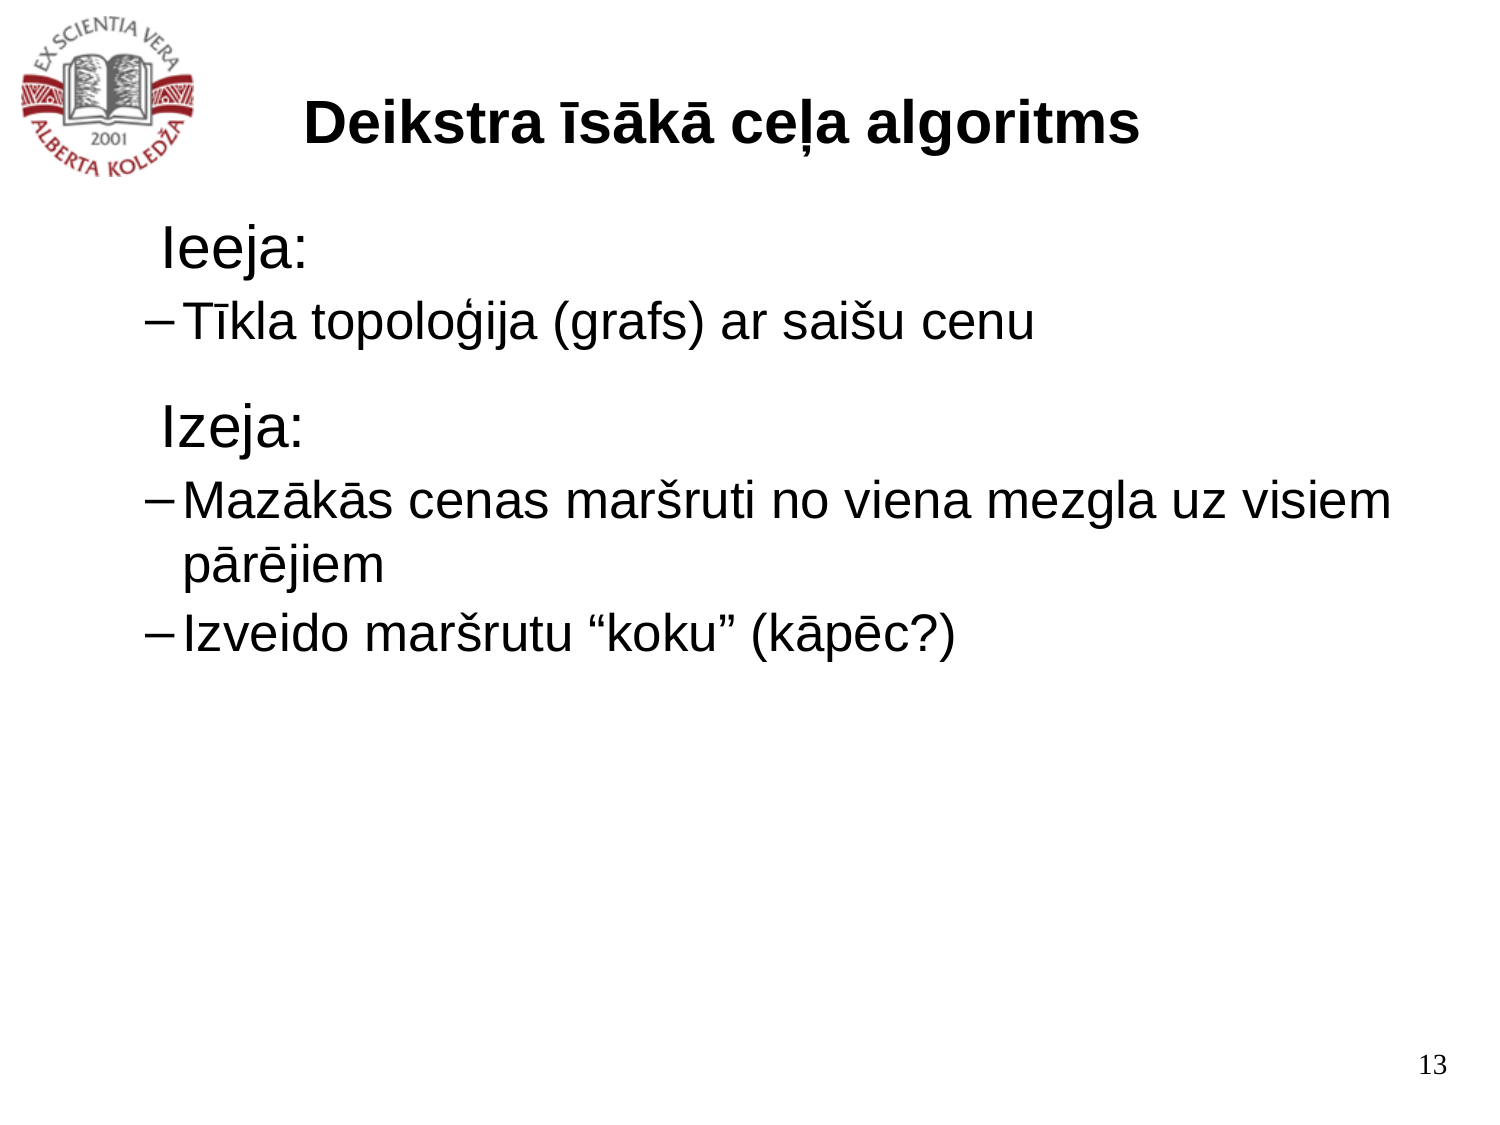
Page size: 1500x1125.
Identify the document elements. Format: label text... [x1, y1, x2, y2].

picture [21, 16, 194, 177]
title Deikstra īsākā ceļa algoritms [50, 62, 1374, 175]
list Ieeja: Tīkla topoloģija (grafs) ar saišu cenu Izeja: Mazākās cenas maršruti no viena mezgla uz visiem pārējiem Izveido maršrutu “koku” (kāpēc?) [74, 200, 1463, 1101]
text_box <skaitlis> [1312, 1037, 1463, 1101]
